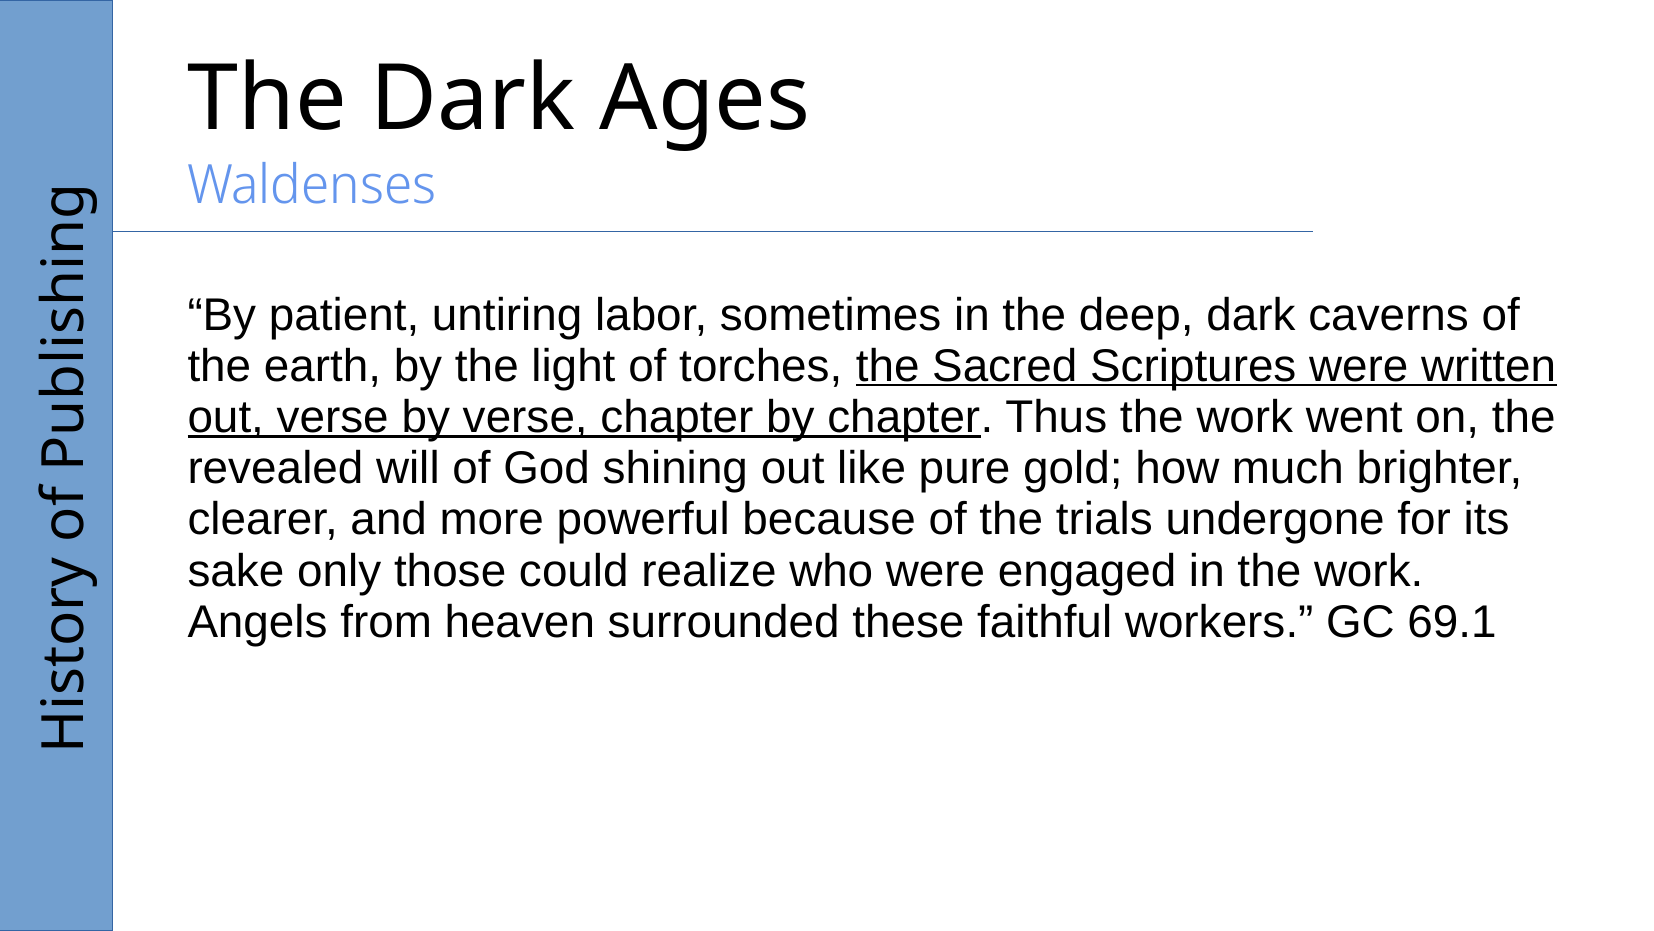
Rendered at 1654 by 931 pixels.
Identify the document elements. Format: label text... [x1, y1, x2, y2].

title The Dark Ages [187, 33, 1571, 125]
text_box [0, 0, 113, 931]
subtitle “By patient, untiring labor, sometimes in the deep, dark caverns of the earth, by the light of torches, the Sacred Scriptures were written out, verse by verse, chapter by chapter. Thus the work went on, the revealed will of God shining out like pure gold; how much brighter, clearer, and more powerful because of the trials undergone for its sake only those could realize who were engaged in the work. Angels from heaven surrounded these faithful workers.” GC 69.1 [187, 288, 1571, 828]
text_box History of Publishing [13, 37, 105, 901]
title Waldenses [187, 125, 1571, 239]
